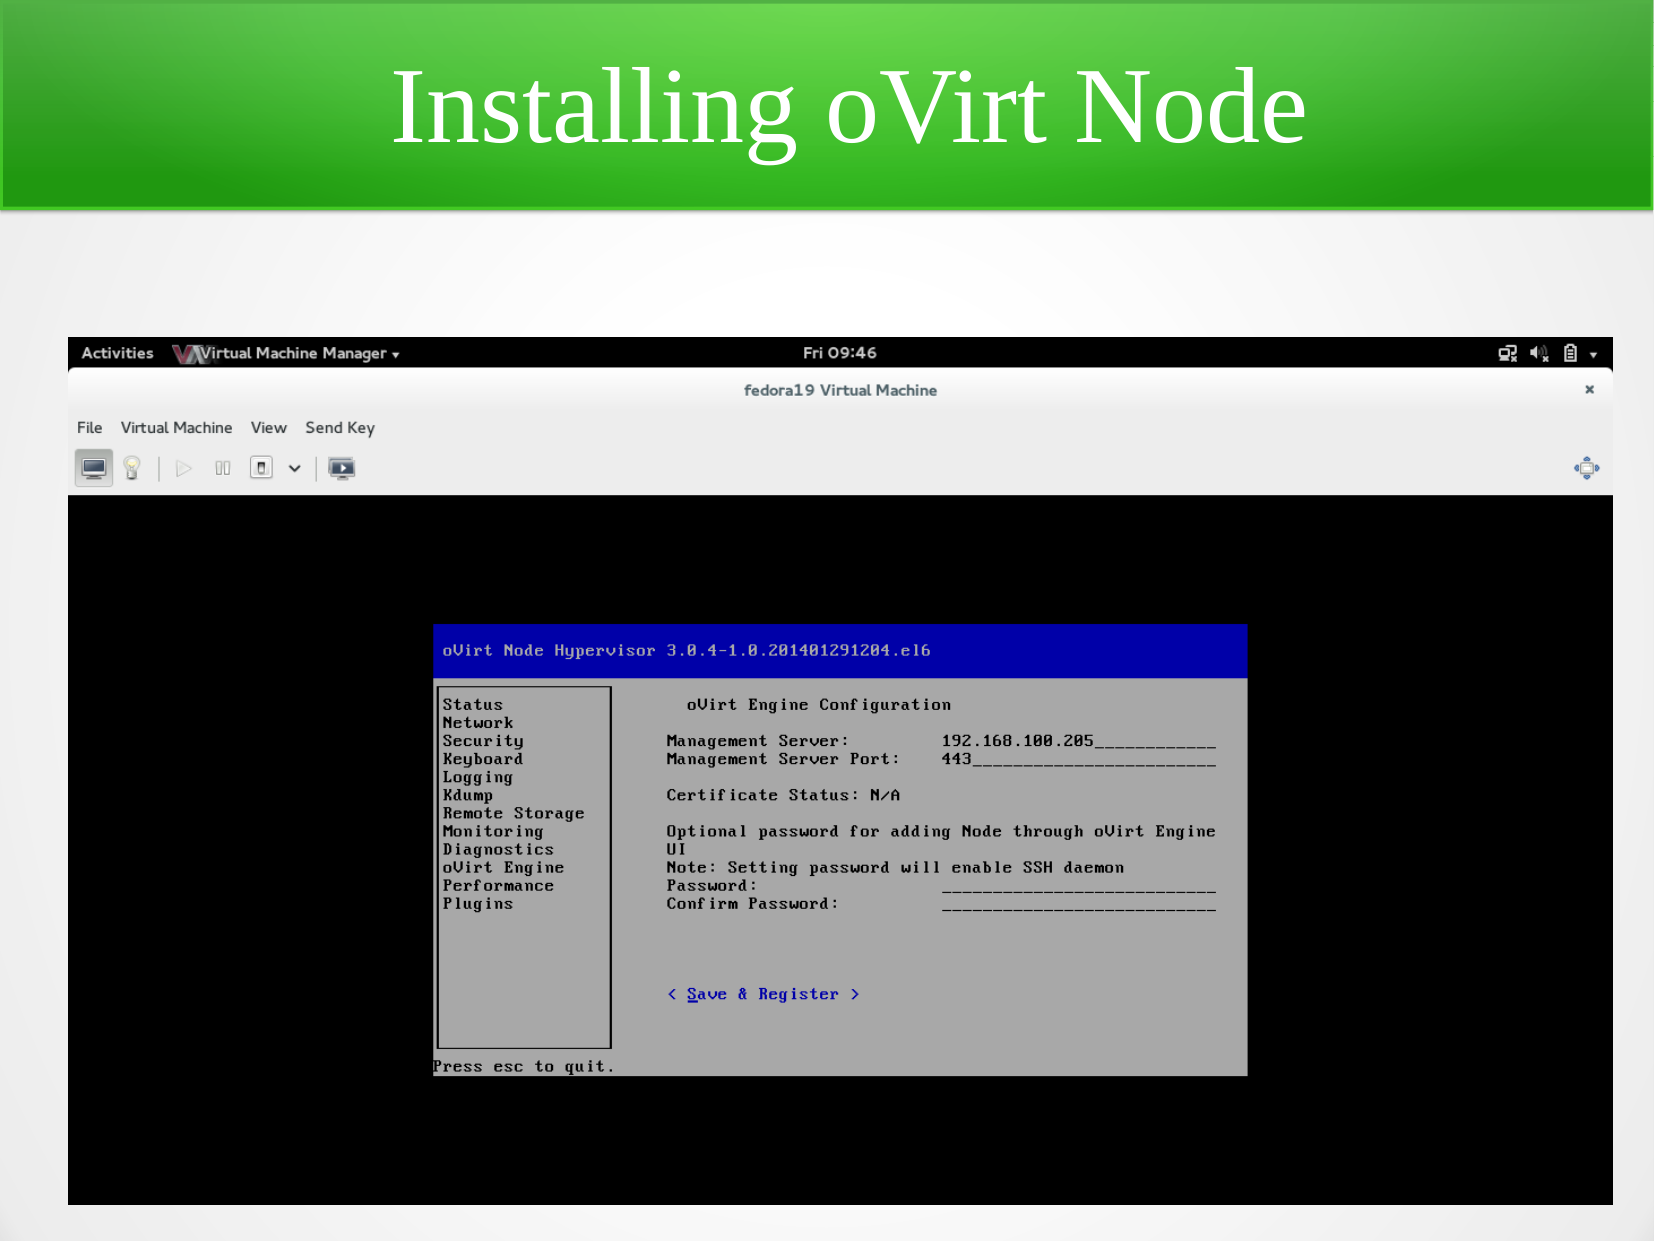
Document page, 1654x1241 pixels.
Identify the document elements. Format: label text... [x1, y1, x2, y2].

picture [68, 337, 1613, 1205]
title Installing oVirt Node [86, 11, 1576, 200]
